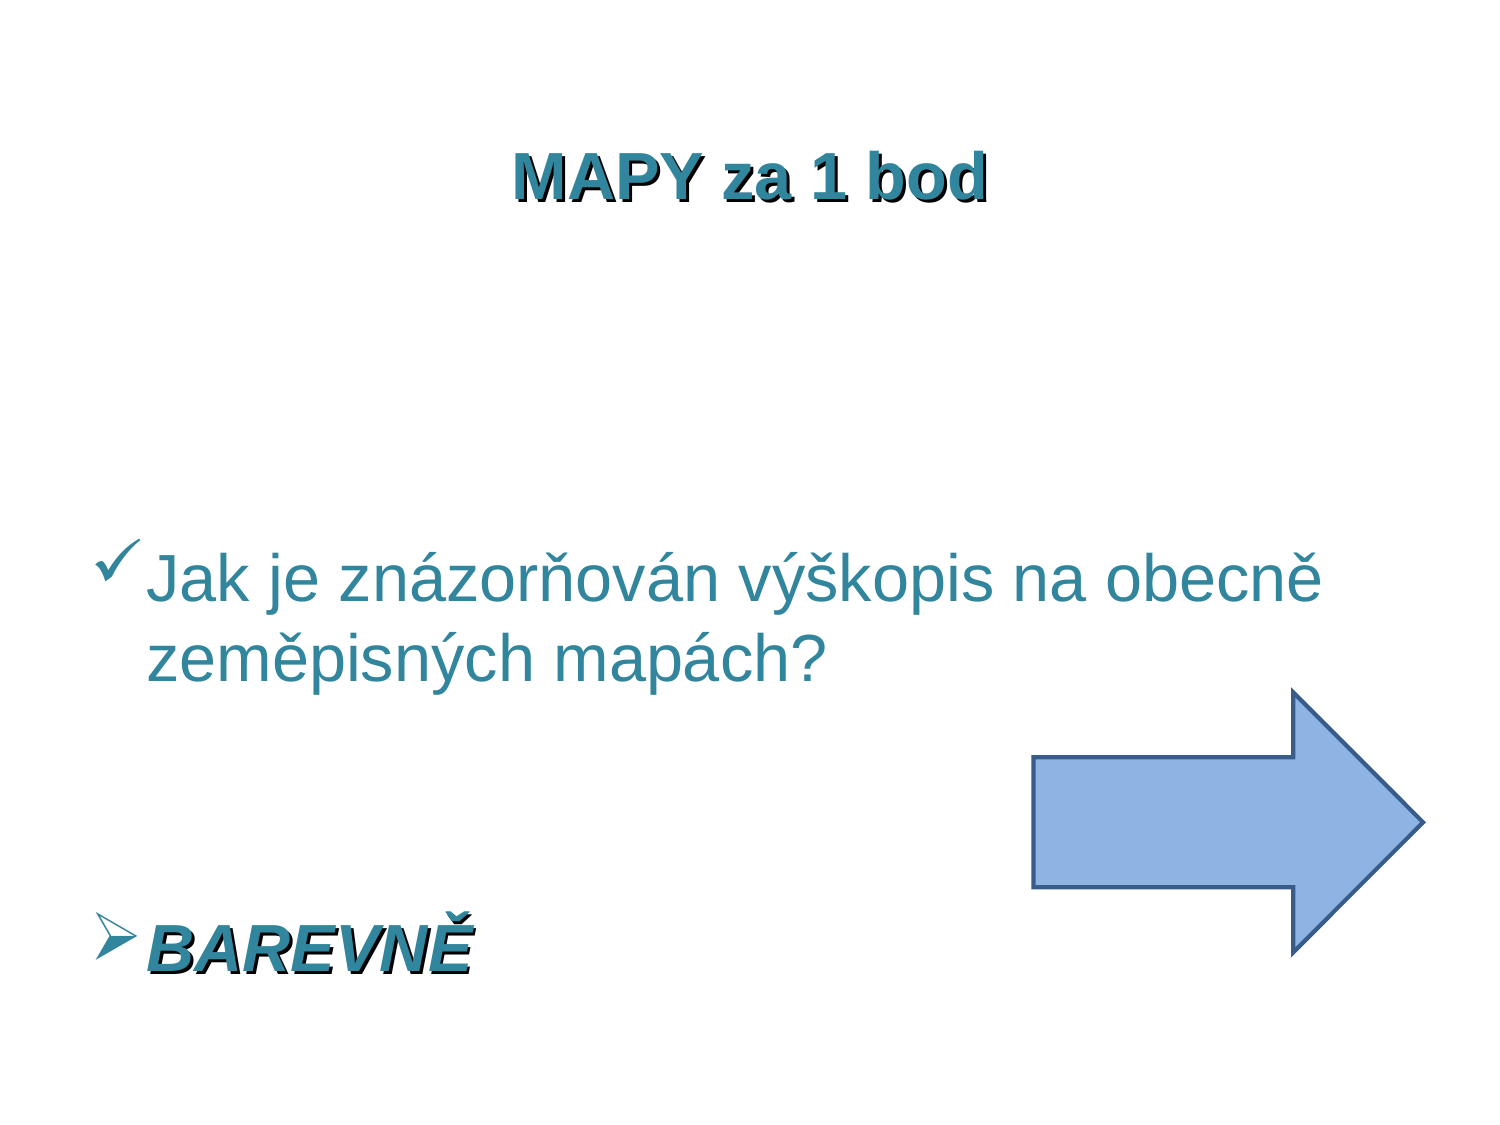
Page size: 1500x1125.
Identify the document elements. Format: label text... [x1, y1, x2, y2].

text_box [1033, 692, 1424, 953]
title MAPY za 1 bod [75, 113, 1426, 233]
list Jak je znázorňován výškopis na obecně zeměpisných mapách? BAREVNĚ [75, 527, 1426, 1079]
